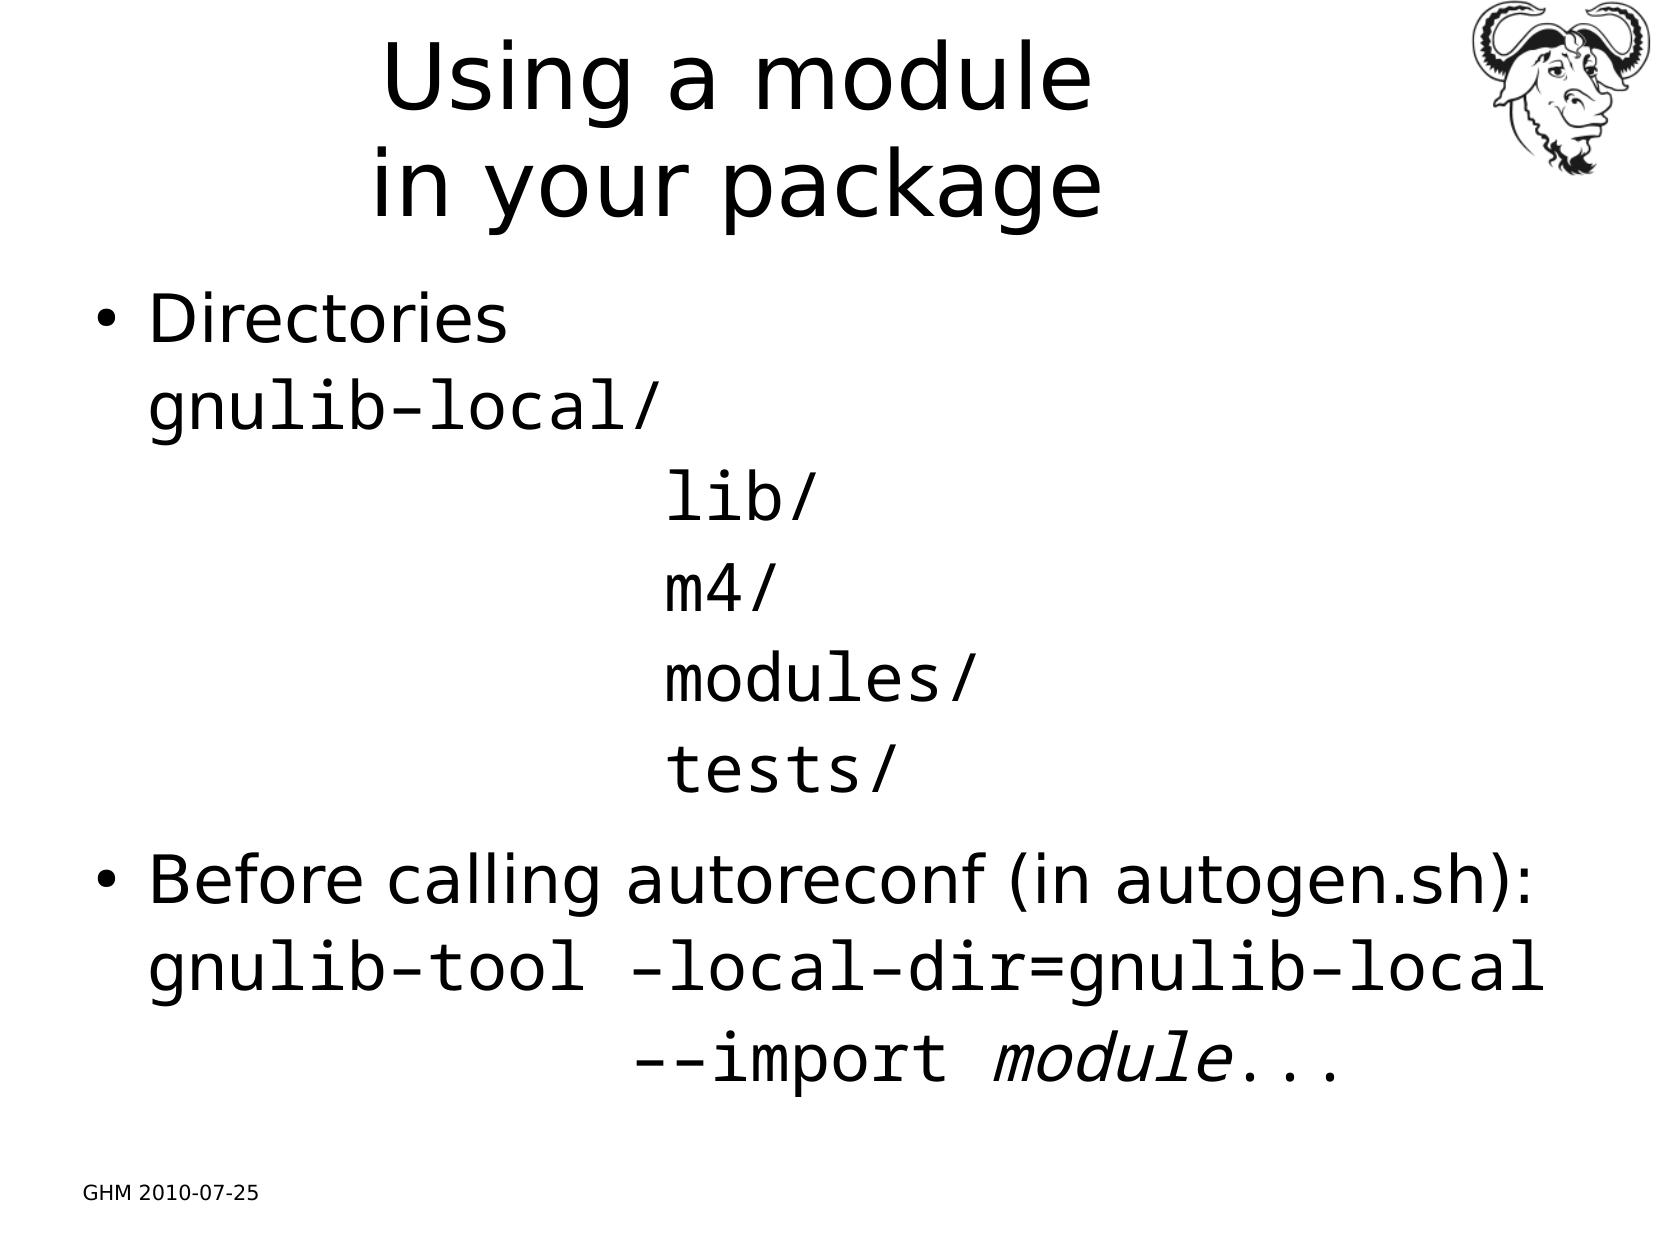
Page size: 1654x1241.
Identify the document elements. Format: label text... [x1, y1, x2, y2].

picture [1469, 0, 1654, 178]
list Directories gnulib–local/ lib/ m4/ modules/ tests/ Before calling autoreconf (in autogen.sh): gnulib–tool –local–dir=gnulib–local ––import module... [76, 280, 1565, 1152]
title Using a module in your package [88, 23, 1388, 238]
